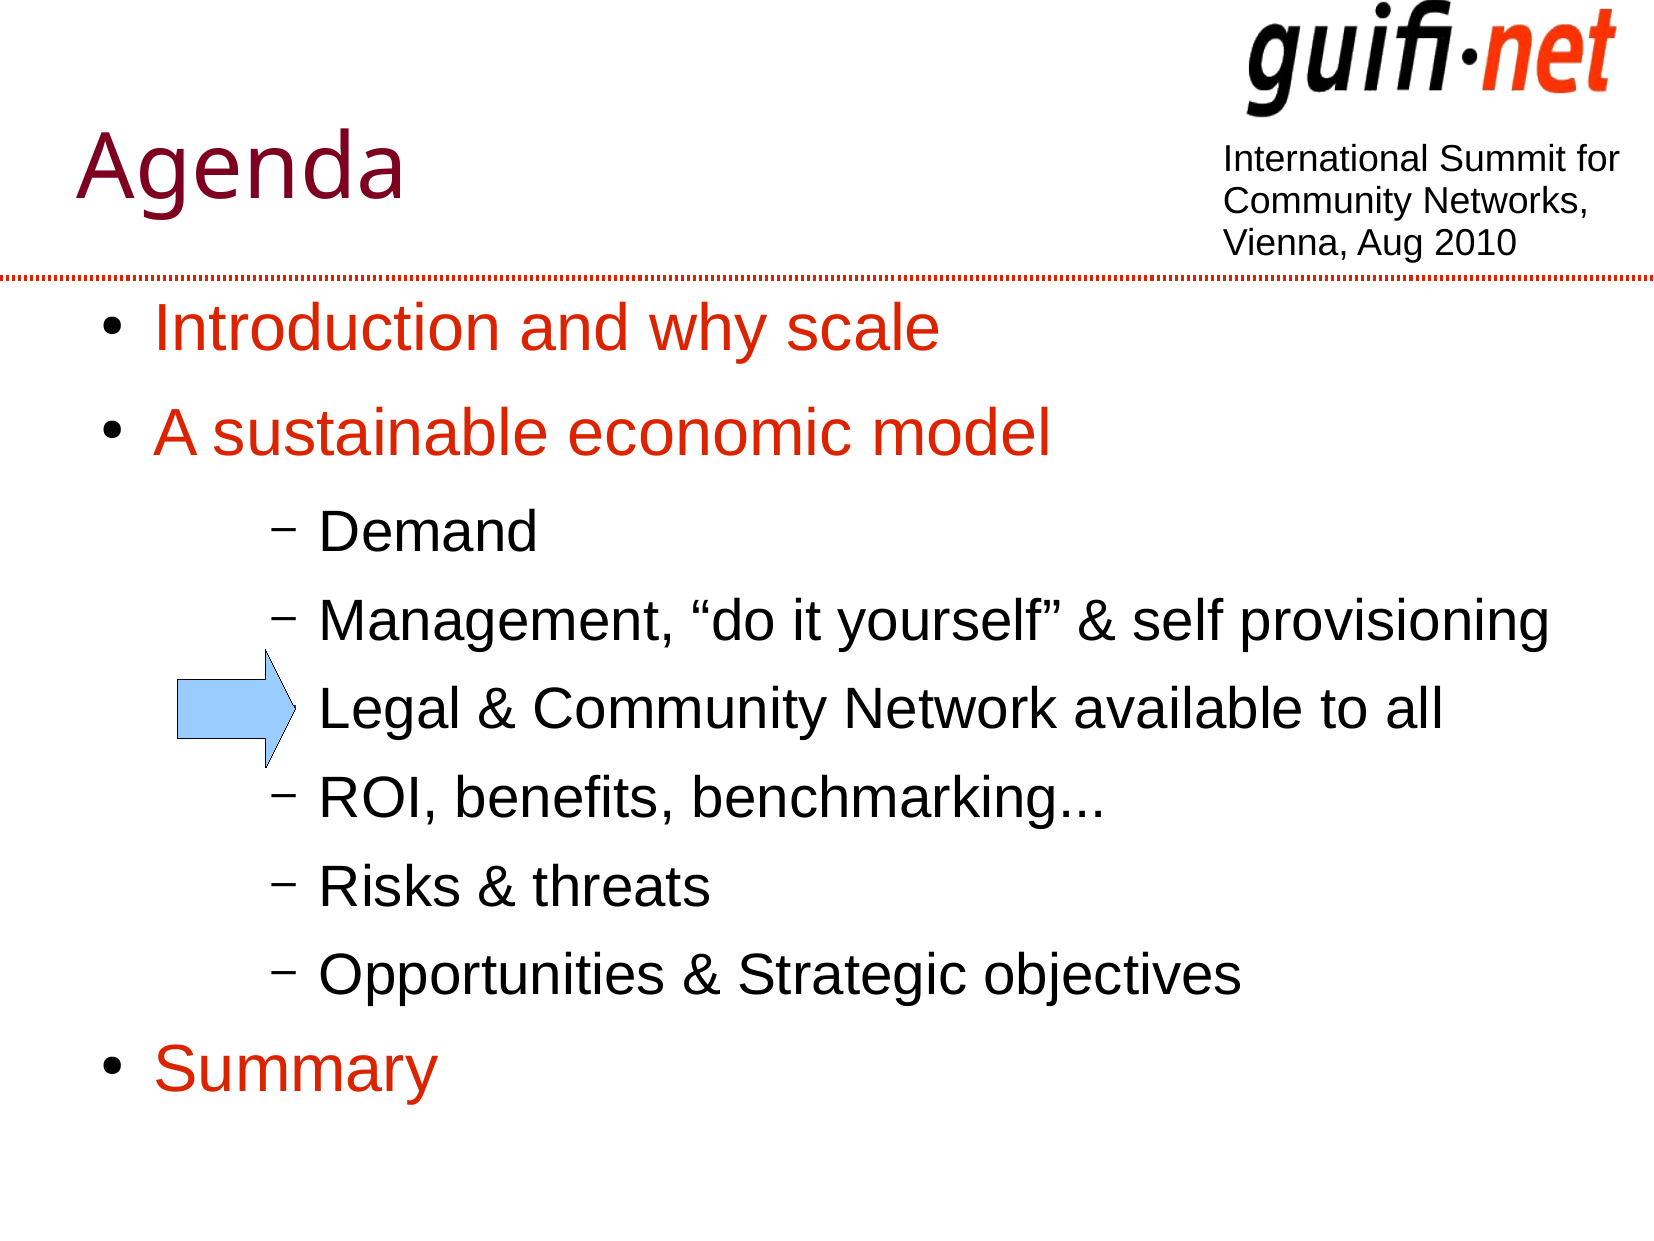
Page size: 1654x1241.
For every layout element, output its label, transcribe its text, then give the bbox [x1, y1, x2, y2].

title Agenda [76, 66, 1093, 259]
list Introduction and why scale A sustainable economic model Demand Management, “do it yourself” & self provisioning Legal & Community Network available to all ROI, benefits, benchmarking... Risks & threats Opportunities & Strategic objectives Summary [82, 290, 1571, 1106]
picture [1240, 0, 1625, 119]
text_box [177, 649, 296, 768]
